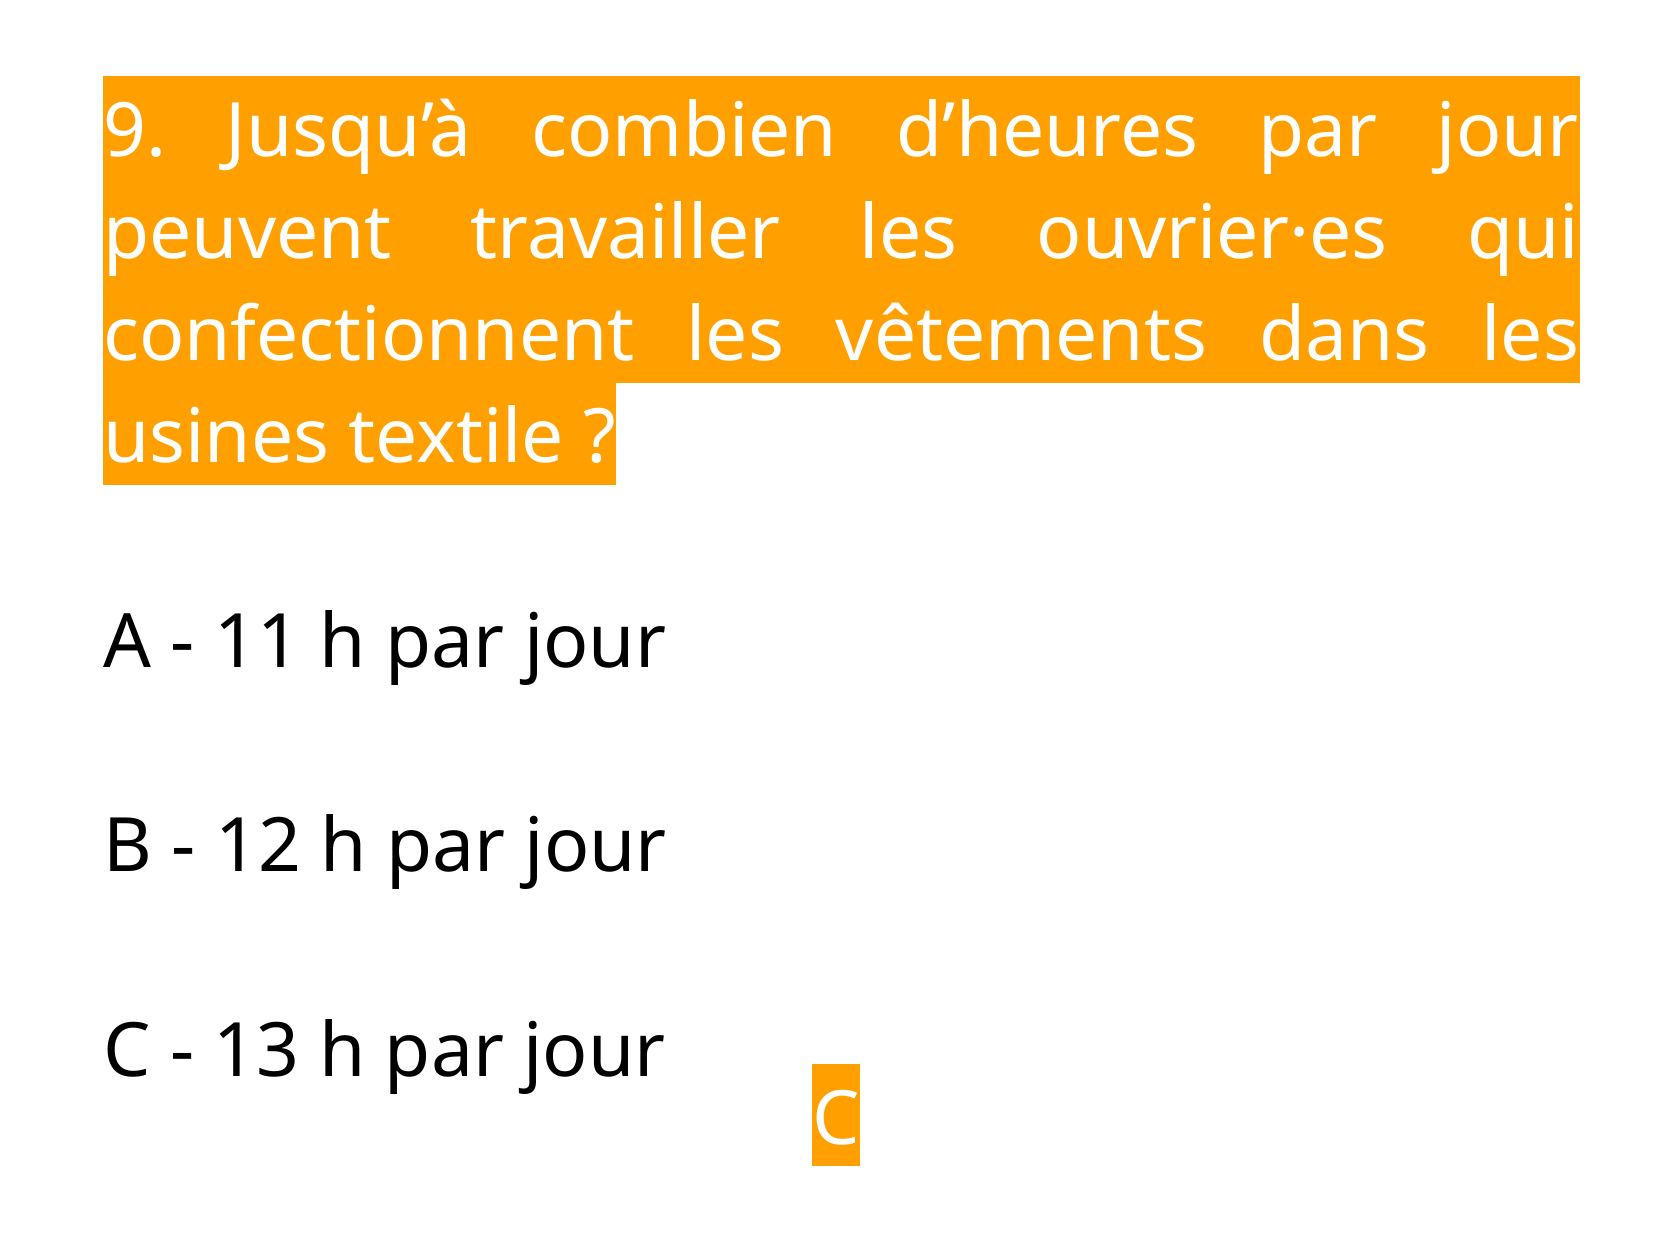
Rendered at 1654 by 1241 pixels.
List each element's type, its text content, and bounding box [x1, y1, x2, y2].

text_box C [797, 1056, 877, 1178]
text_box 9. Jusqu’à combien d’heures par jour peuvent travailler les ouvrier·es qui confectionnent les vêtements dans les usines textile ? A - 11 h par jour B - 12 h par jour C - 13 h par jour [88, 0, 1595, 1060]
